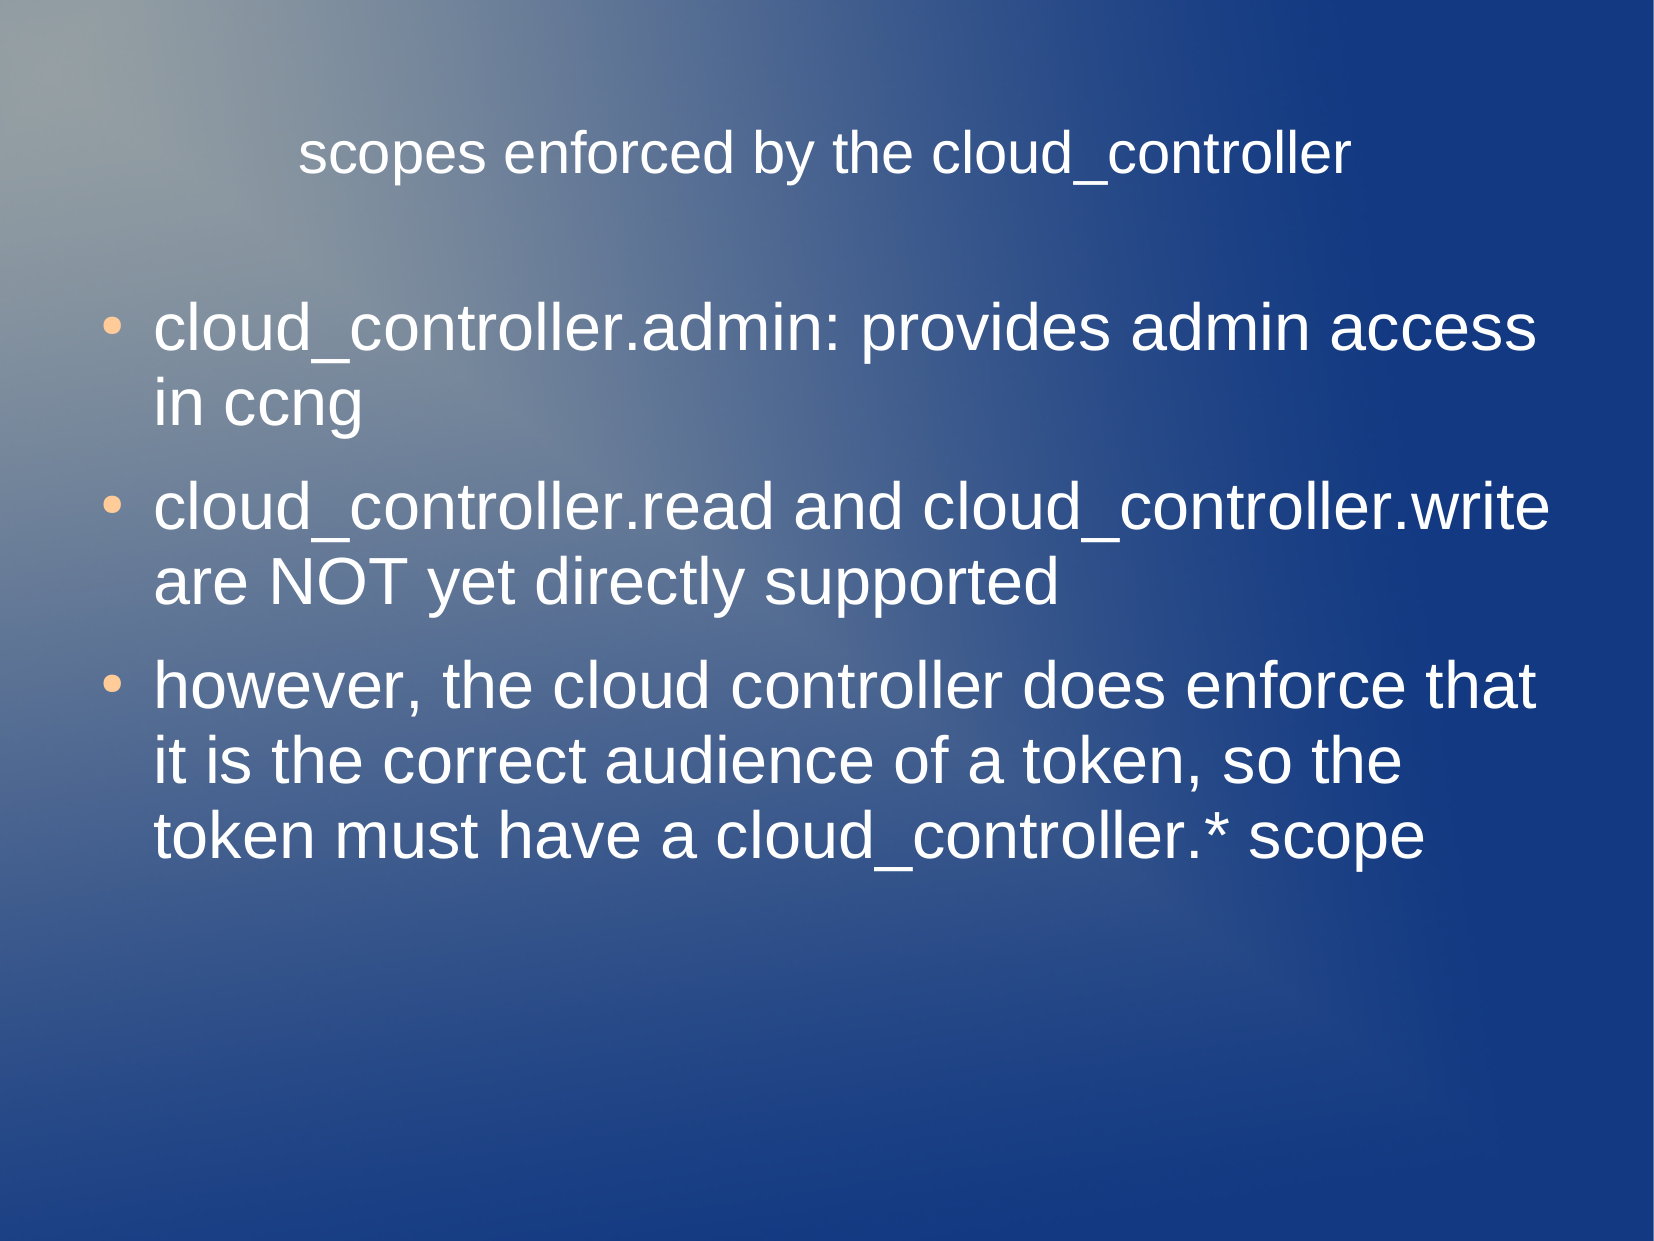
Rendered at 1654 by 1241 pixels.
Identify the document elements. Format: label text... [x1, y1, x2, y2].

title scopes enforced by the cloud_controller [82, 49, 1571, 257]
picture [0, 0, 1654, 1241]
list cloud_controller.admin: provides admin access in ccng cloud_controller.read and cloud_controller.write are NOT yet directly supported however, the cloud controller does enforce that it is the correct audience of a token, so the token must have a cloud_controller.* scope [82, 290, 1571, 1010]
